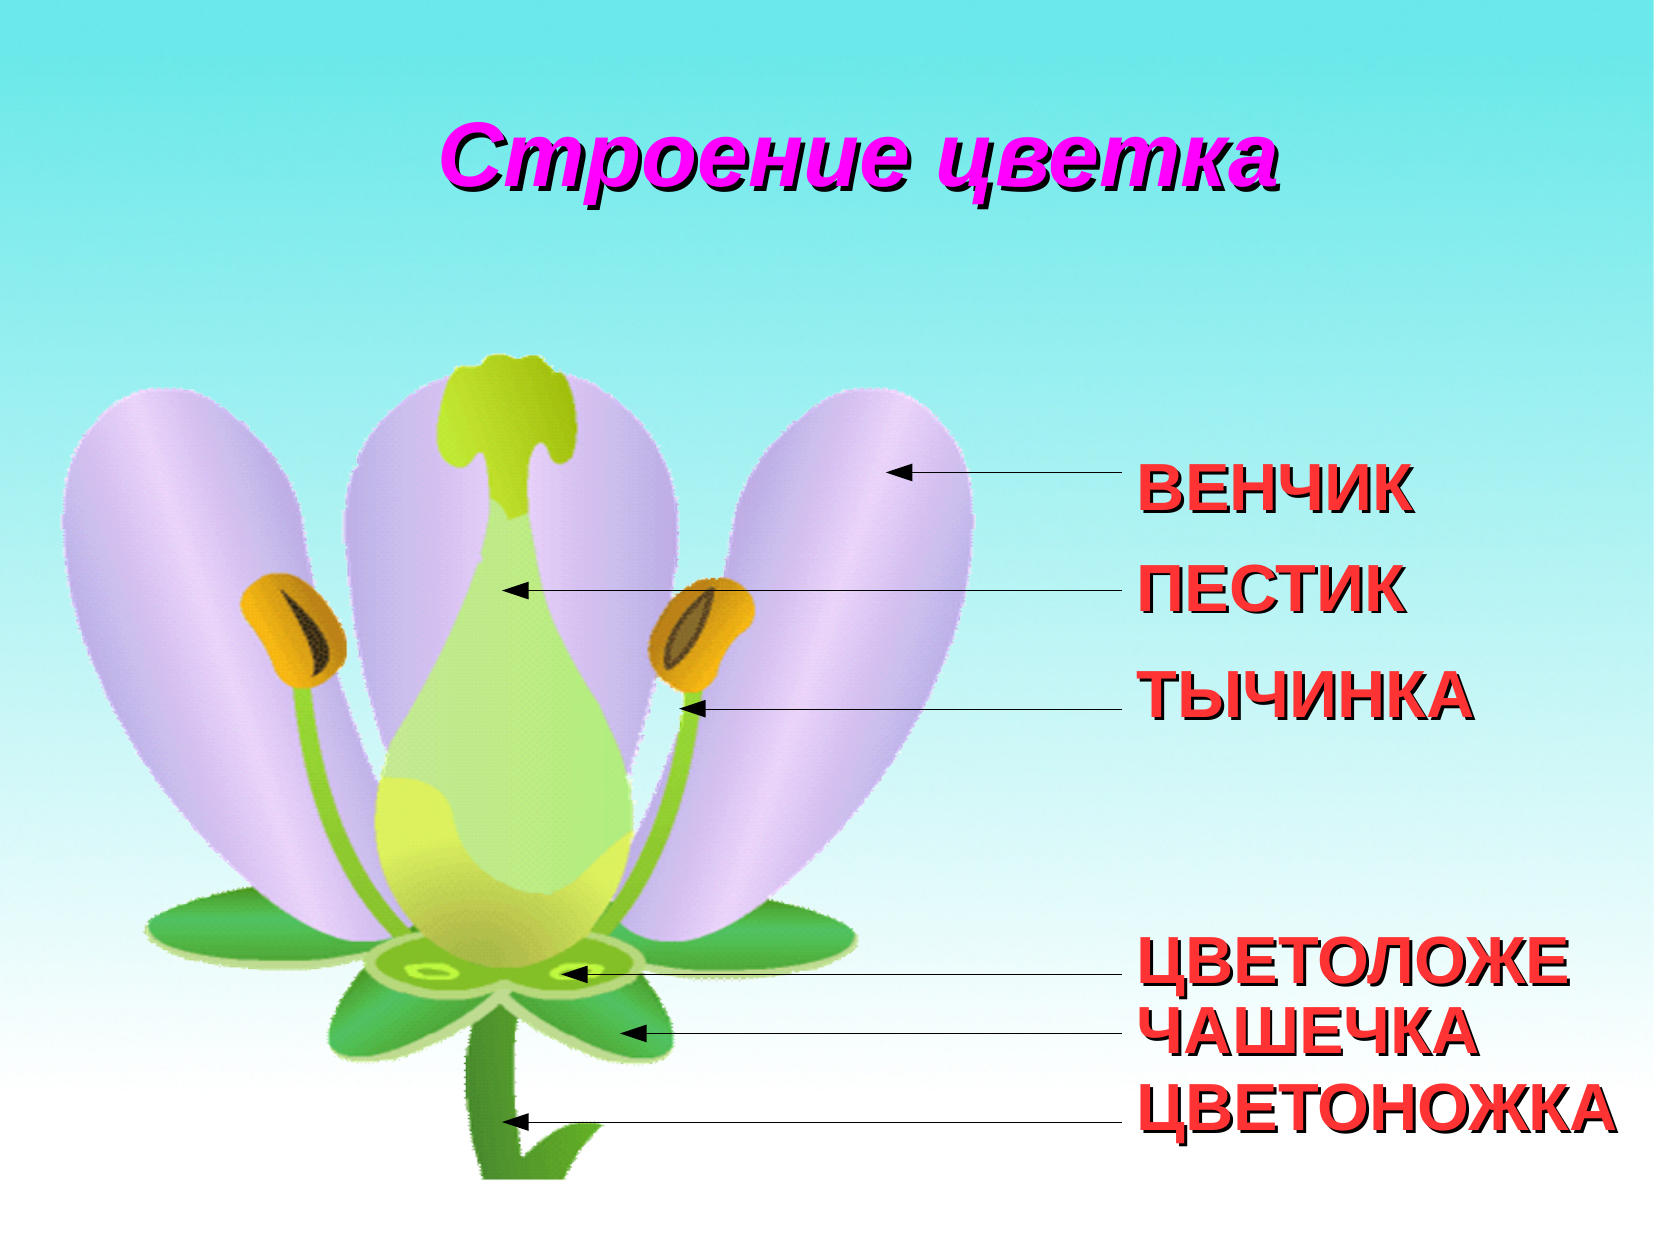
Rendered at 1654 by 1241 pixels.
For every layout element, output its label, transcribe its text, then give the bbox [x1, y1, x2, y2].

title Строение цветка [152, 59, 1565, 252]
text_box ПЕСТИК [1122, 543, 1477, 633]
text_box ТЫЧИНКА [1122, 649, 1506, 740]
text_box ЧАШЕЧКА [1122, 986, 1625, 1062]
text_box ВЕНЧИК [1122, 442, 1506, 533]
text_box ЦВЕТОЛОЖЕ [1122, 915, 1595, 986]
text_box ЦВЕТОНОЖКА [1122, 1062, 1654, 1153]
picture [0, 0, 1654, 1241]
